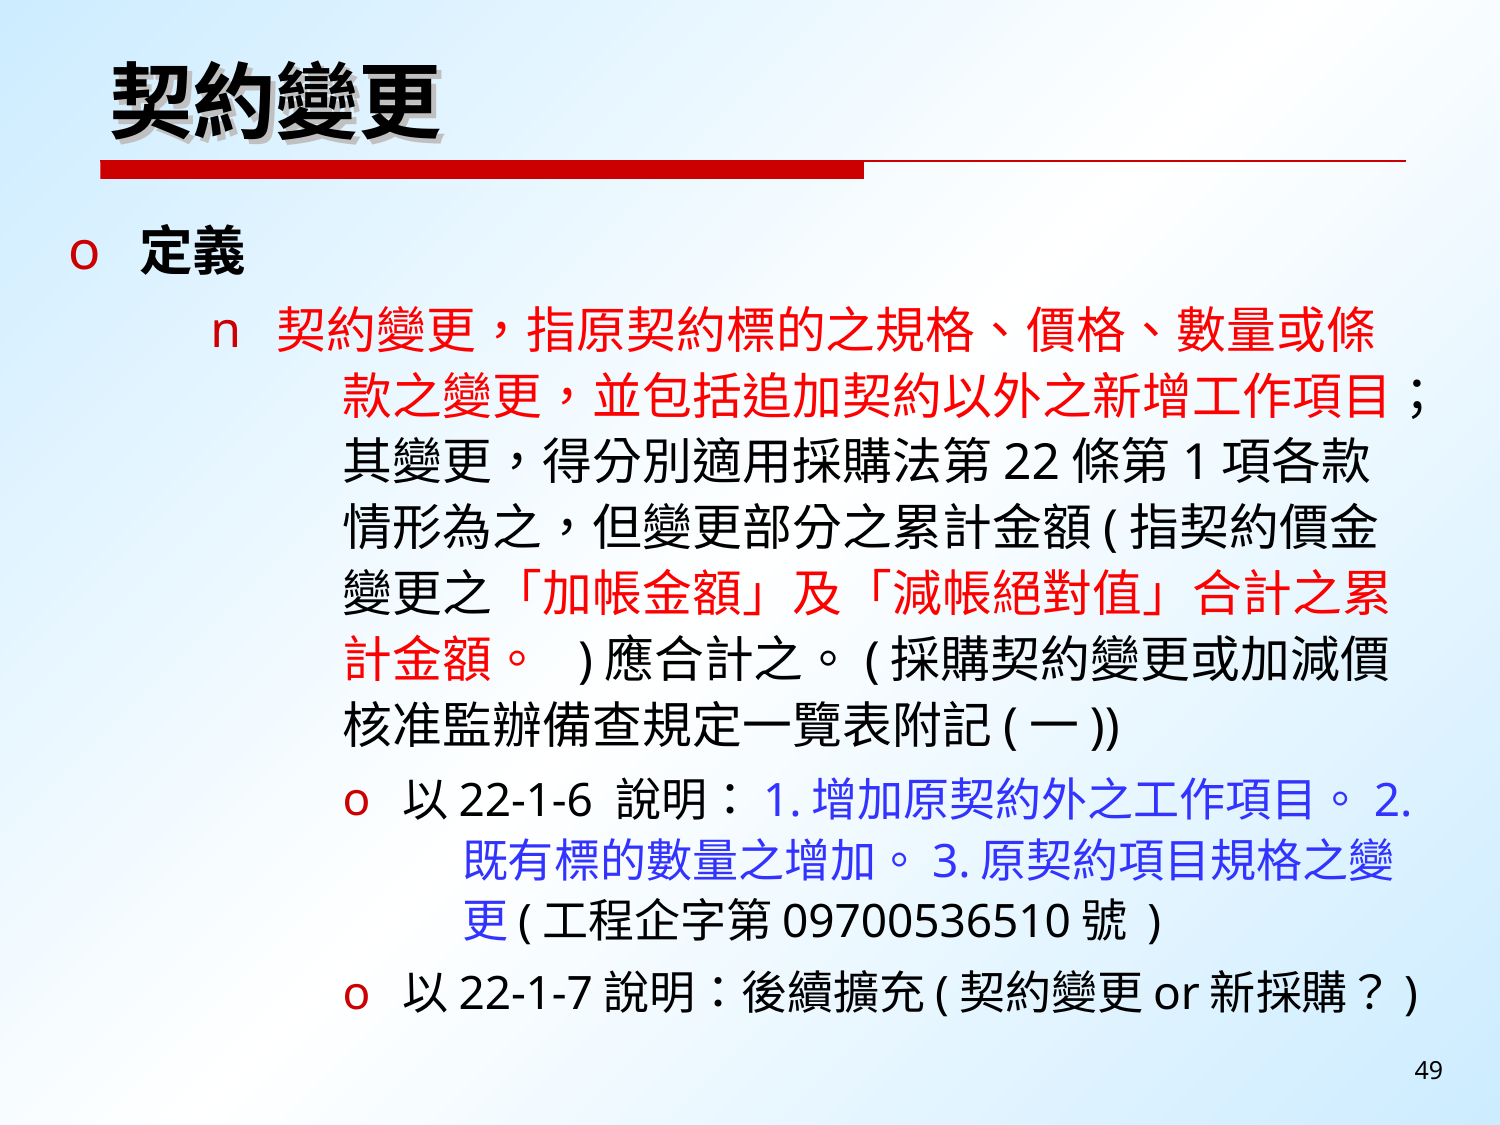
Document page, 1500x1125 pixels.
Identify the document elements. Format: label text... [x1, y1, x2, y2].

list 定義 契約變更，指原契約標的之規格、價格、數量或條款之變更，並包括追加契約以外之新增工作項目；其變更，得分別適用採購法第22條第1項各款情形為之，但變更部分之累計金額(指契約價金變更之「加帳金額」及「減帳絕對值」合計之累計金額。 )應合計之。(採購契約變更或加減價核准監辦備查規定一覽表附記(一)) 以22-1-6 說明：1.增加原契約外之工作項目。2.既有標的數量之增加。3.原契約項目規格之變更(工程企字第09700536510號 ) 以22-1-7說明：後續擴充(契約變更or新採購？) [53, 196, 1436, 1094]
title 契約變更 [94, 30, 1407, 158]
